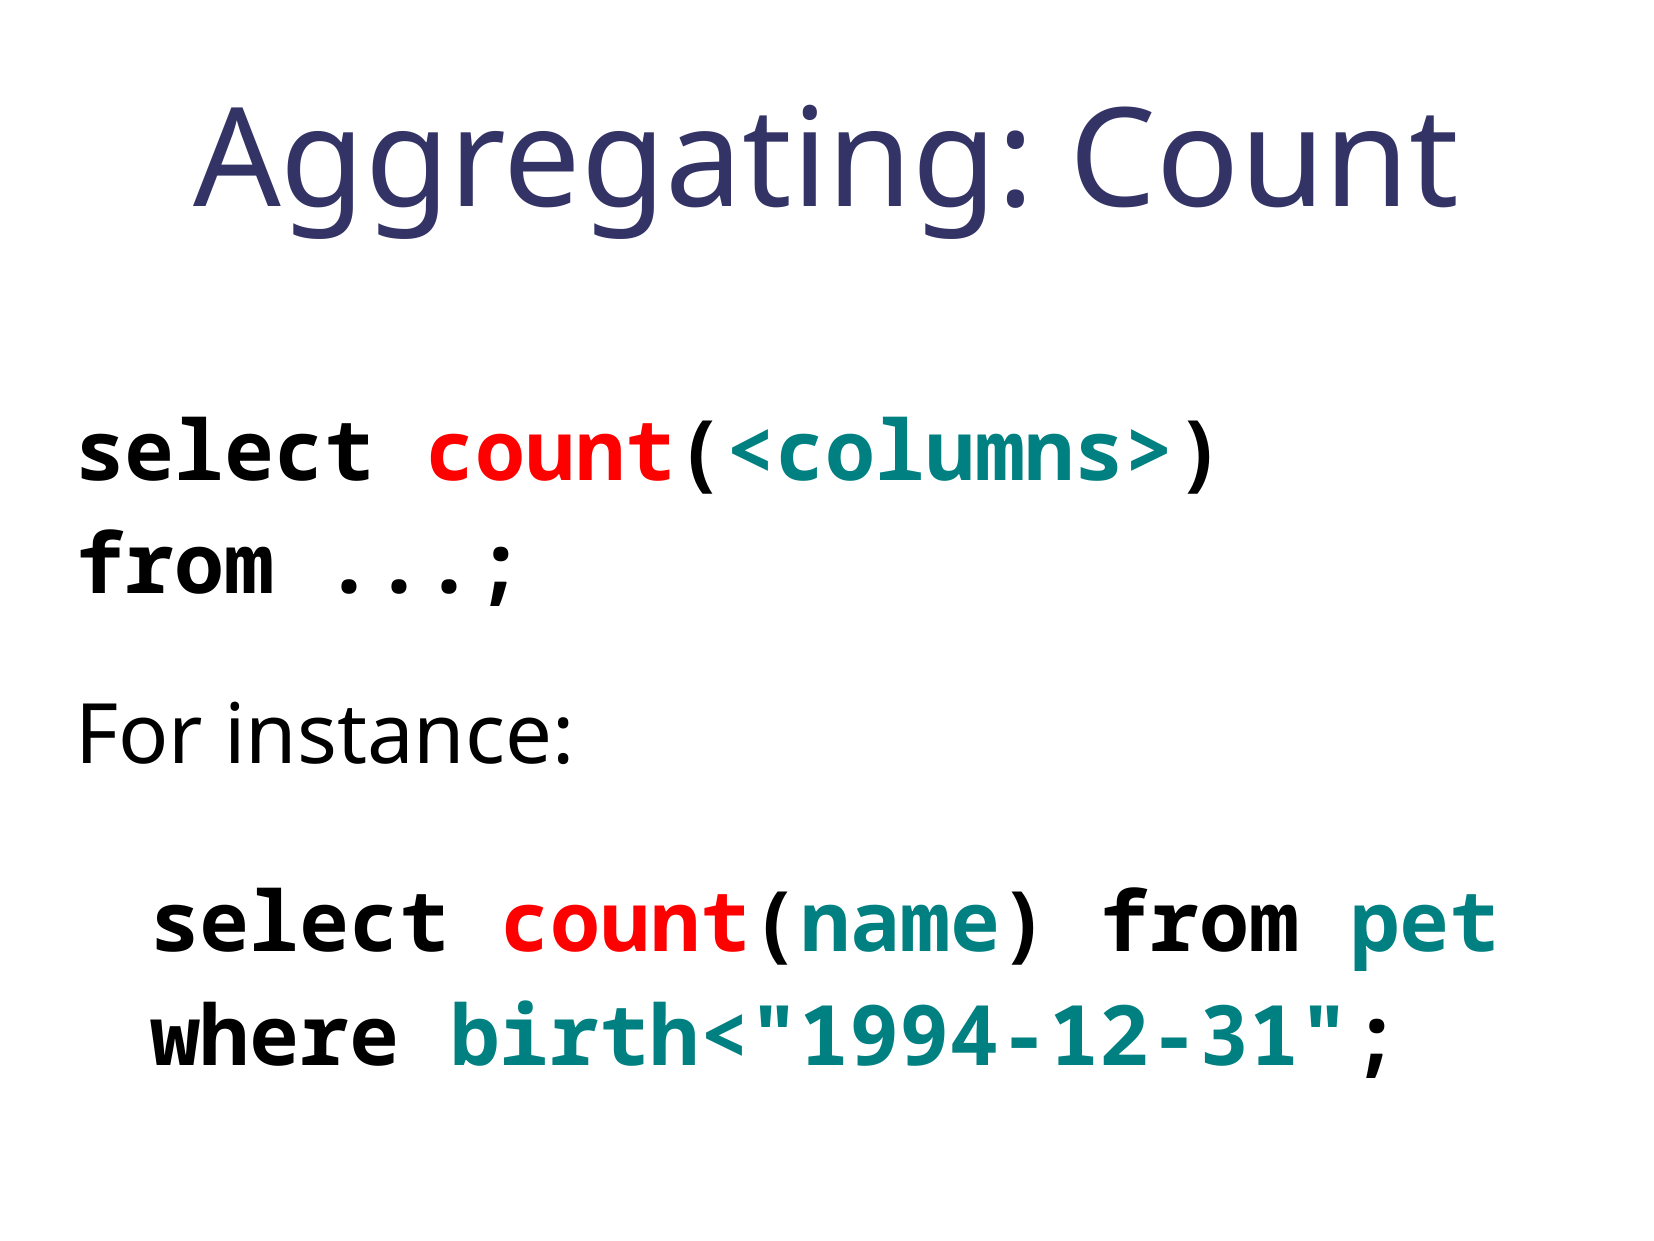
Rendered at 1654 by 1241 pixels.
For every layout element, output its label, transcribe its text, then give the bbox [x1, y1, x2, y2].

text_box select count(name) from pet where birth<"1994-12-31"; [150, 865, 1654, 1055]
text_box For instance: [75, 675, 1654, 865]
title Aggregating: Count [82, 56, 1571, 250]
subtitle select count(<columns>) from ...; [75, 391, 1613, 584]
